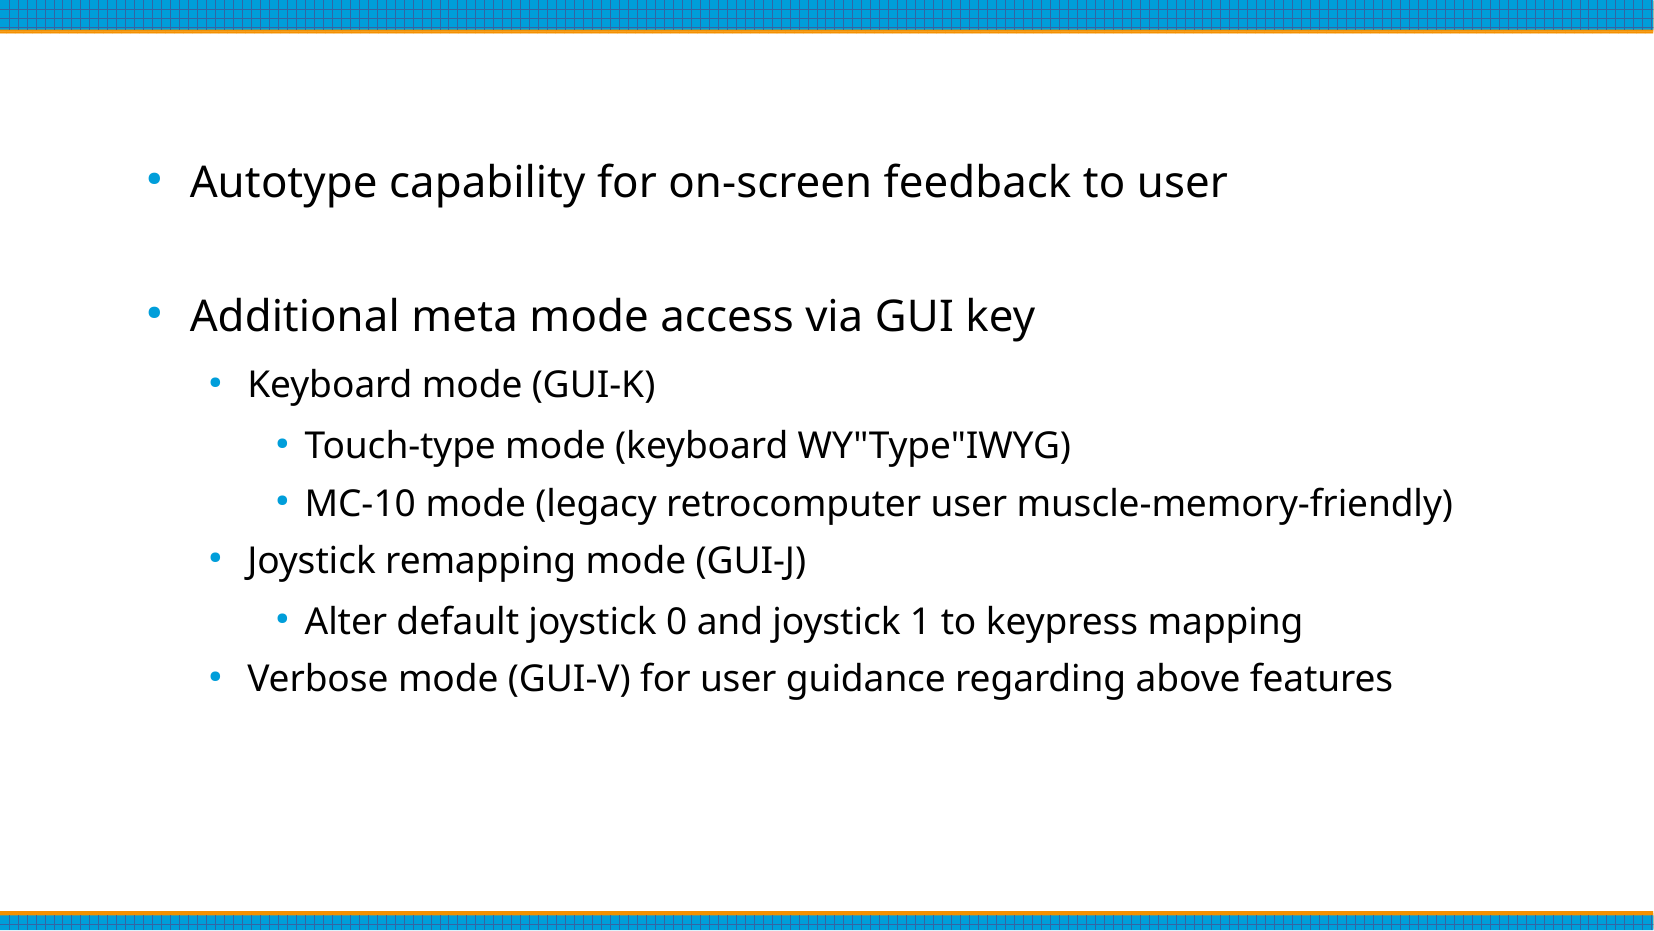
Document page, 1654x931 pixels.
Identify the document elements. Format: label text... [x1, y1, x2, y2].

list Autotype capability for on-screen feedback to user Additional meta mode access via GUI key Keyboard mode (GUI-K) Touch-type mode (keyboard WY"Type"IWYG) MC-10 mode (legacy retrocomputer user muscle-memory-friendly) Joystick remapping mode (GUI-J) Alter default joystick 0 and joystick 1 to keypress mapping Verbose mode (GUI-V) for user guidance regarding above features [75, 150, 1555, 713]
